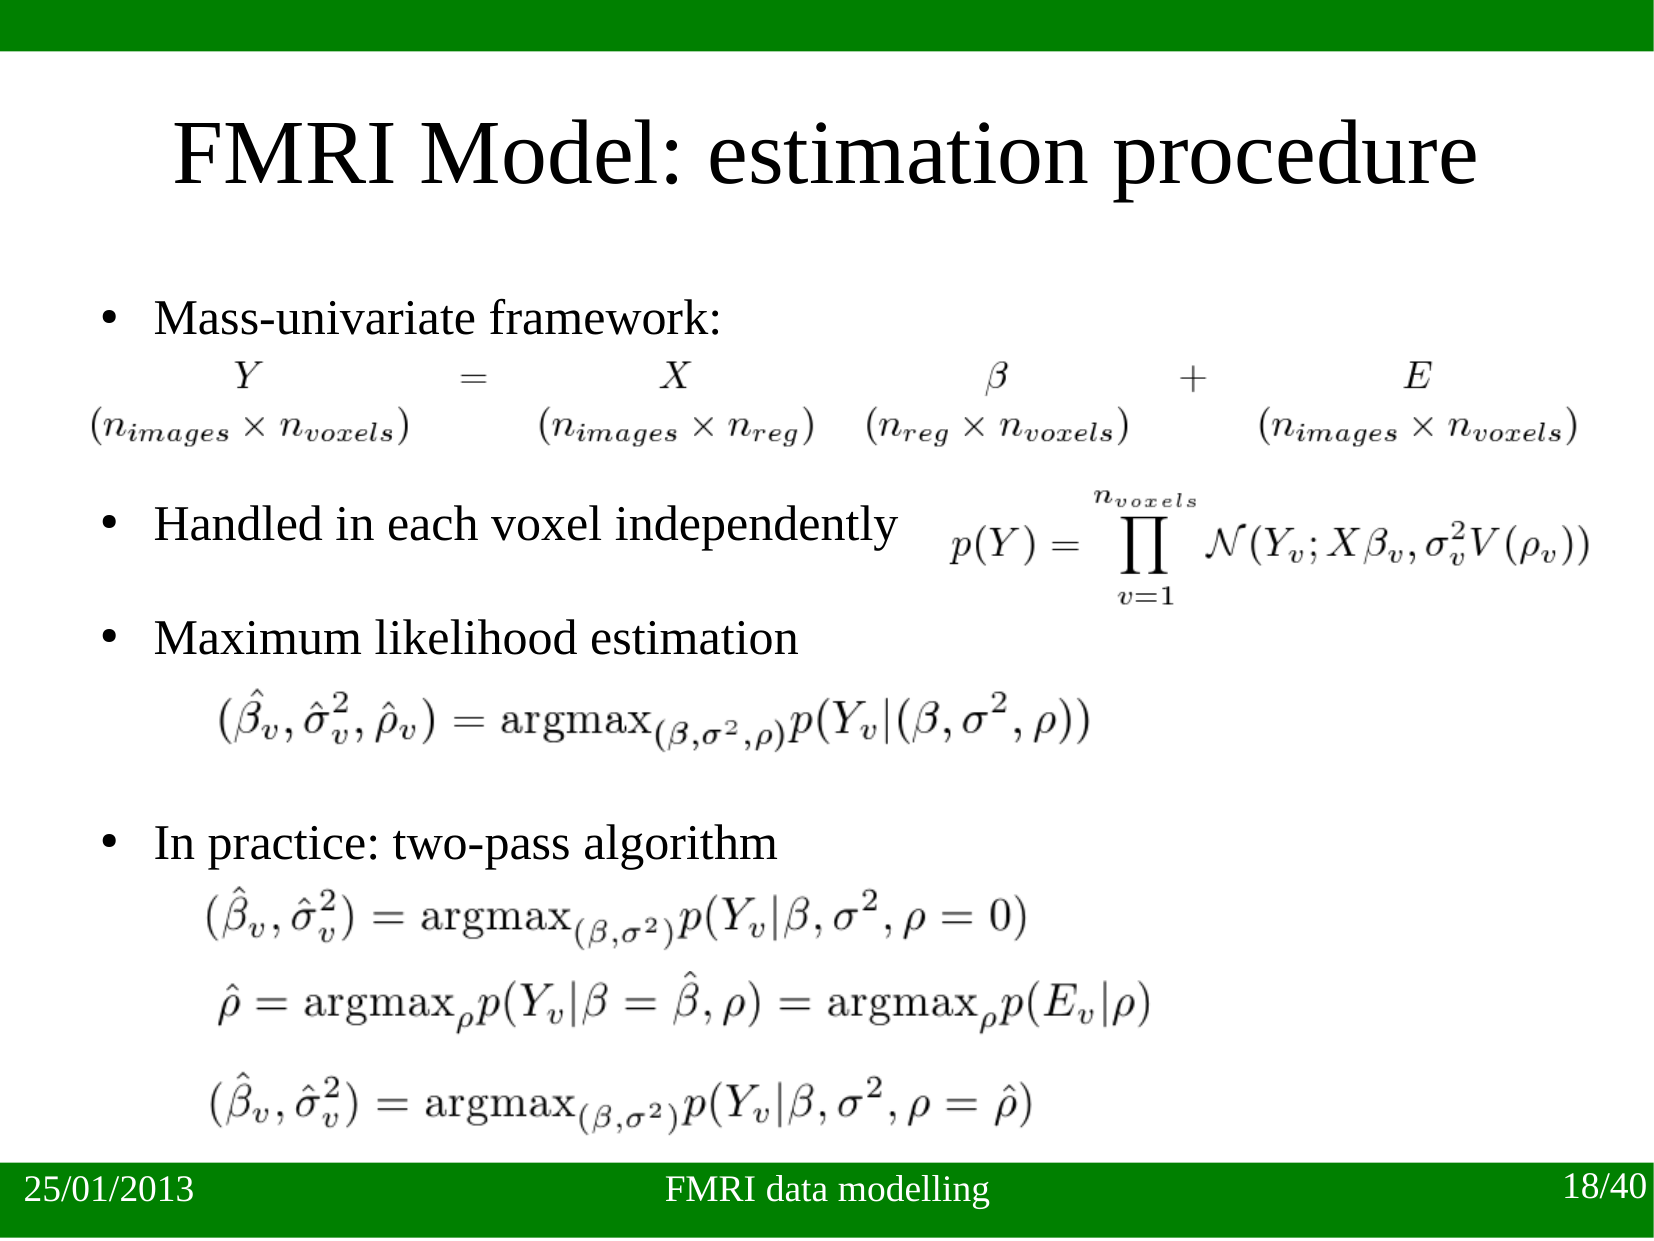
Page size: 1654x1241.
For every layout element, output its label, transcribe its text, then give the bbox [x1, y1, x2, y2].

picture [200, 971, 1163, 1040]
picture [200, 882, 1030, 955]
list Mass-univariate framework: Handled in each voxel independently Maximum likelihood estimation In practice: two-pass algorithm [82, 290, 1571, 351]
picture [215, 684, 1093, 757]
picture [79, 351, 1583, 452]
title FMRI Model: estimation procedure [82, 56, 1571, 250]
list Mass-univariate framework: Handled in each voxel independently Maximum likelihood estimation In practice: two-pass algorithm [82, 452, 1571, 1109]
picture [943, 485, 1597, 613]
picture [209, 1066, 1035, 1140]
